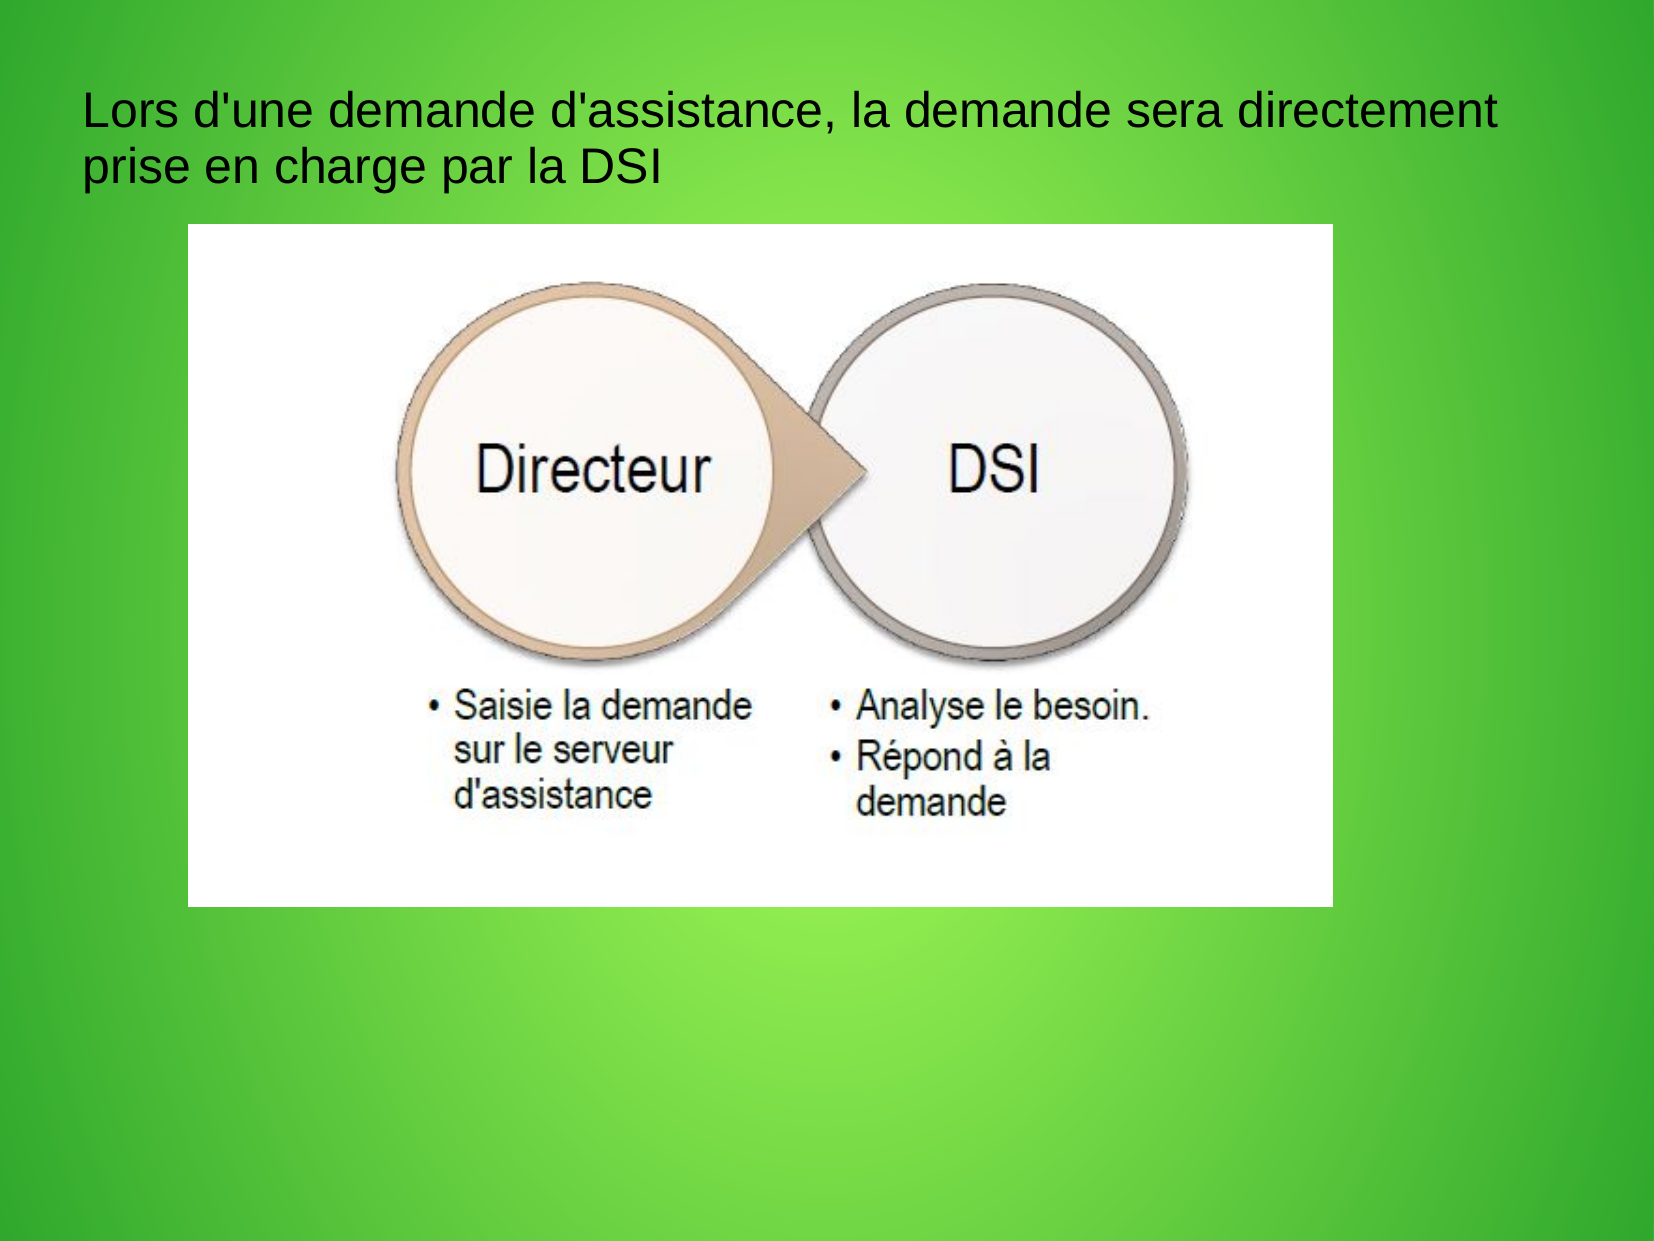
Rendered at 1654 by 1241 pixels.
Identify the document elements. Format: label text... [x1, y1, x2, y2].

list Lors d'une demande d'assistance, la demande sera directement prise en charge par la DSI [82, 82, 1571, 1146]
picture [188, 224, 1333, 907]
